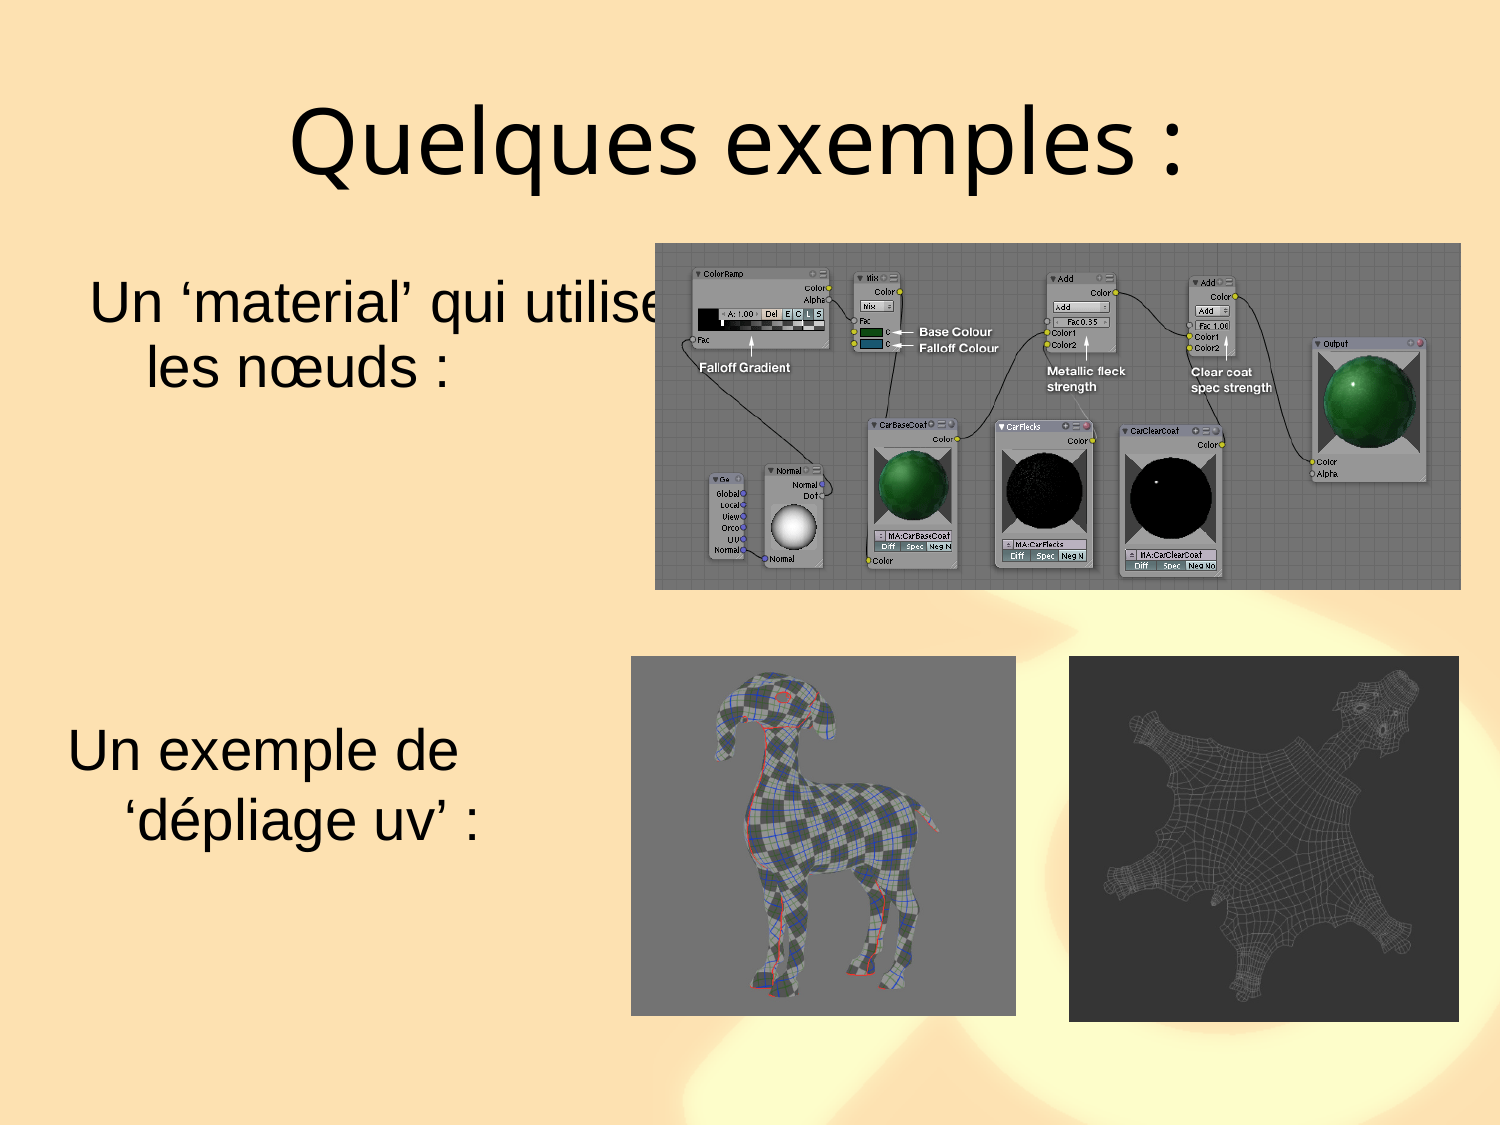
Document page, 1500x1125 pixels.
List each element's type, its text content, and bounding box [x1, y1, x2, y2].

picture [0, 0, 1500, 1125]
text_box Un exemple de ‘dépliage uv’ : [53, 704, 631, 886]
title Quelques exemples : [75, 45, 1426, 233]
list Un ‘material’ qui utilise les nœuds : [75, 262, 655, 445]
